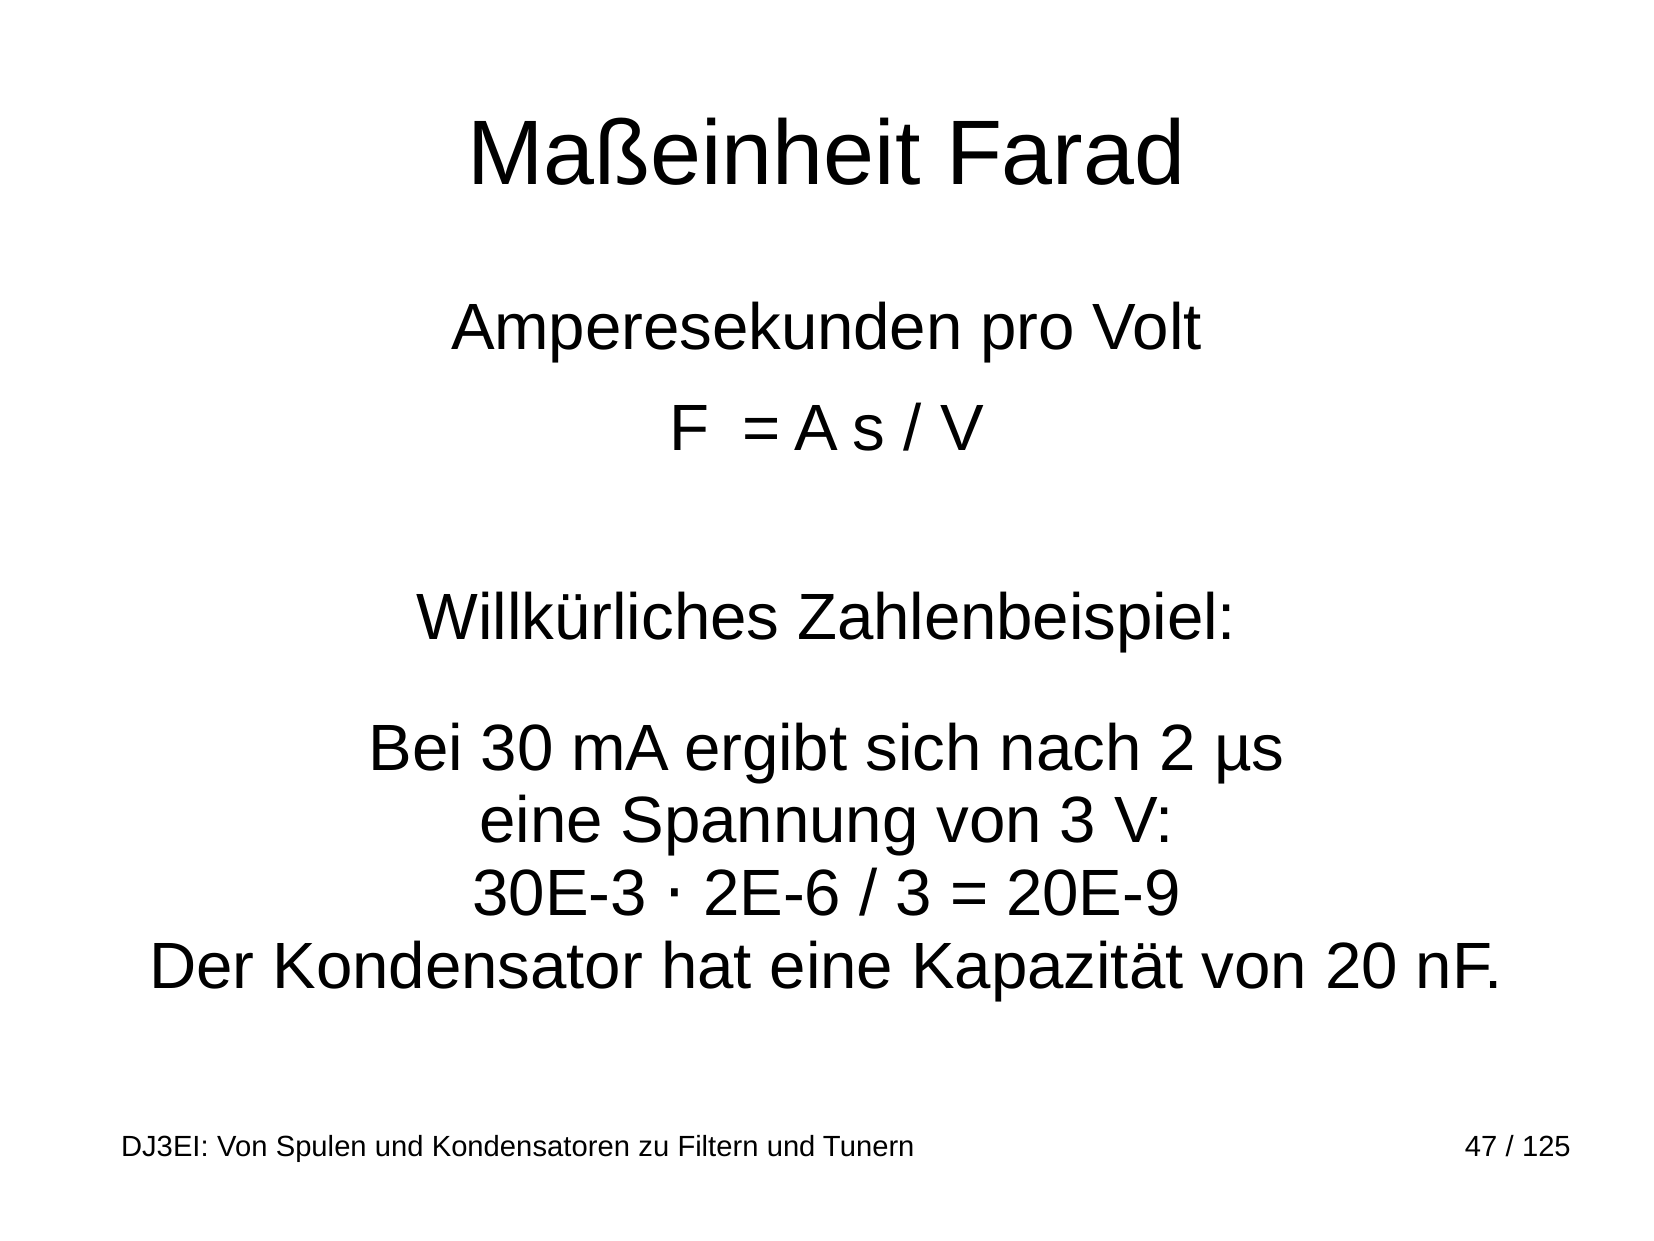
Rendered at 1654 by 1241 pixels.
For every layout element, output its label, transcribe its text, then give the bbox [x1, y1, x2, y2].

title Maßeinheit Farad [82, 49, 1571, 257]
list Amperesekunden pro Volt F = A s / V Willkürliches Zahlenbeispiel: Bei 30 mA ergibt sich nach 2 µs eine Spannung von 3 V: 30E-3 ⋅ 2E-6 / 3 = 20E-9 Der Kondensator hat eine Kapazität von 20 nF. [82, 290, 1571, 1010]
